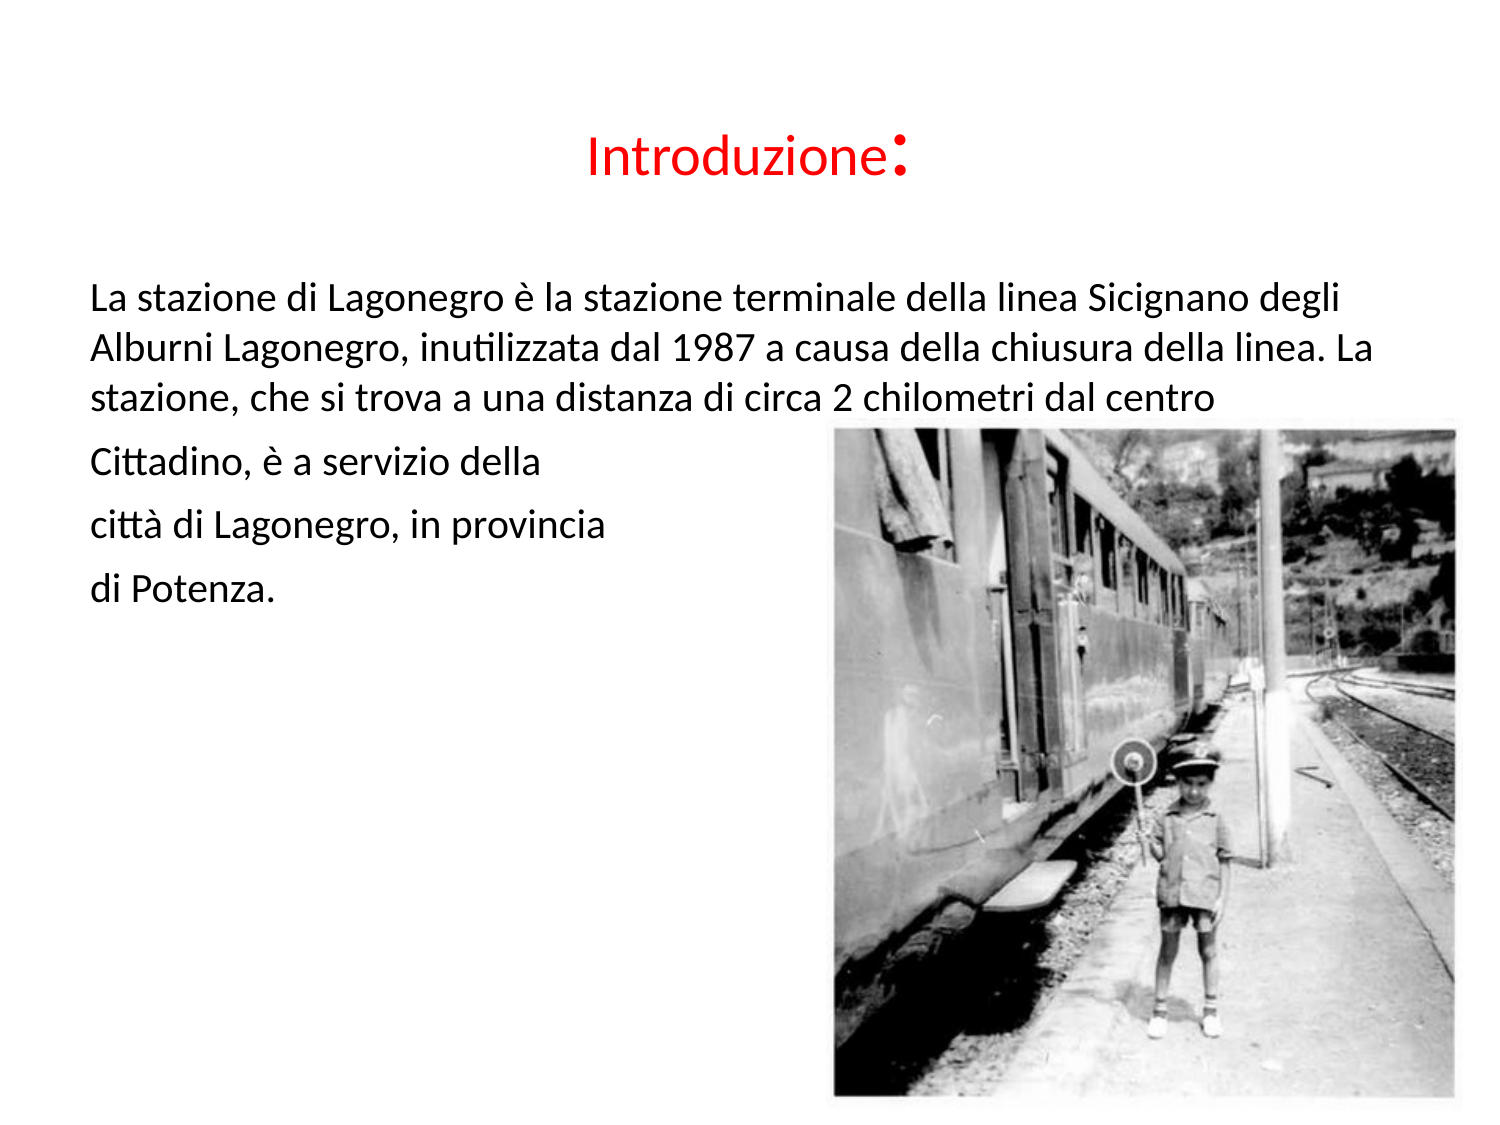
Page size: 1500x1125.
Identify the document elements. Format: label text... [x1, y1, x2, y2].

picture [826, 418, 1463, 1111]
title Introduzione: [75, 45, 1425, 233]
list La stazione di Lagonegro è la stazione terminale della linea Sicignano degli Alburni Lagonegro, inutilizzata dal 1987 a causa della chiusura della linea. La stazione, che si trova a una distanza di circa 2 chilometri dal centro Cittadino, è a servizio della città di Lagonegro, in provincia di Potenza. [75, 262, 1425, 1005]
